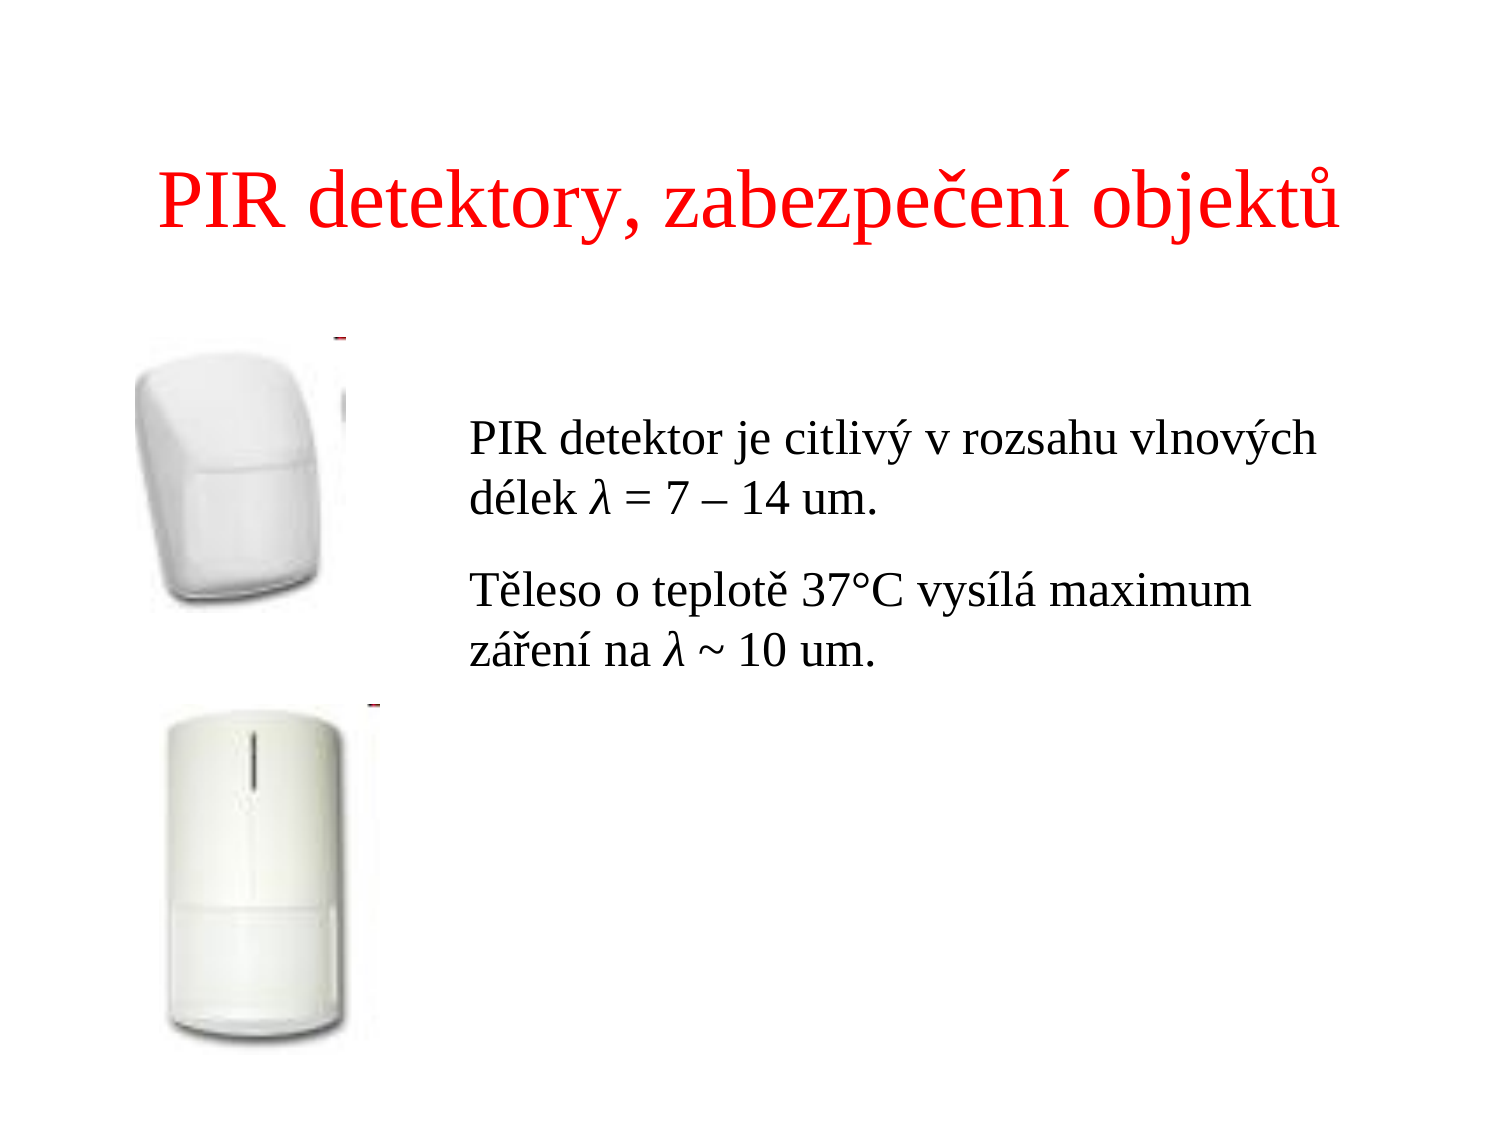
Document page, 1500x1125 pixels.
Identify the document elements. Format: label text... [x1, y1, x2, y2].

title PIR detektory, zabezpečení objektů [112, 99, 1388, 288]
text_box PIR detektor je citlivý v rozsahu vlnových délek λ = 7 – 14 um. Těleso o teplotě 37°C vysílá maximum záření na λ ~ 10 um. [454, 397, 1353, 684]
picture [159, 704, 380, 1055]
picture [135, 337, 346, 613]
